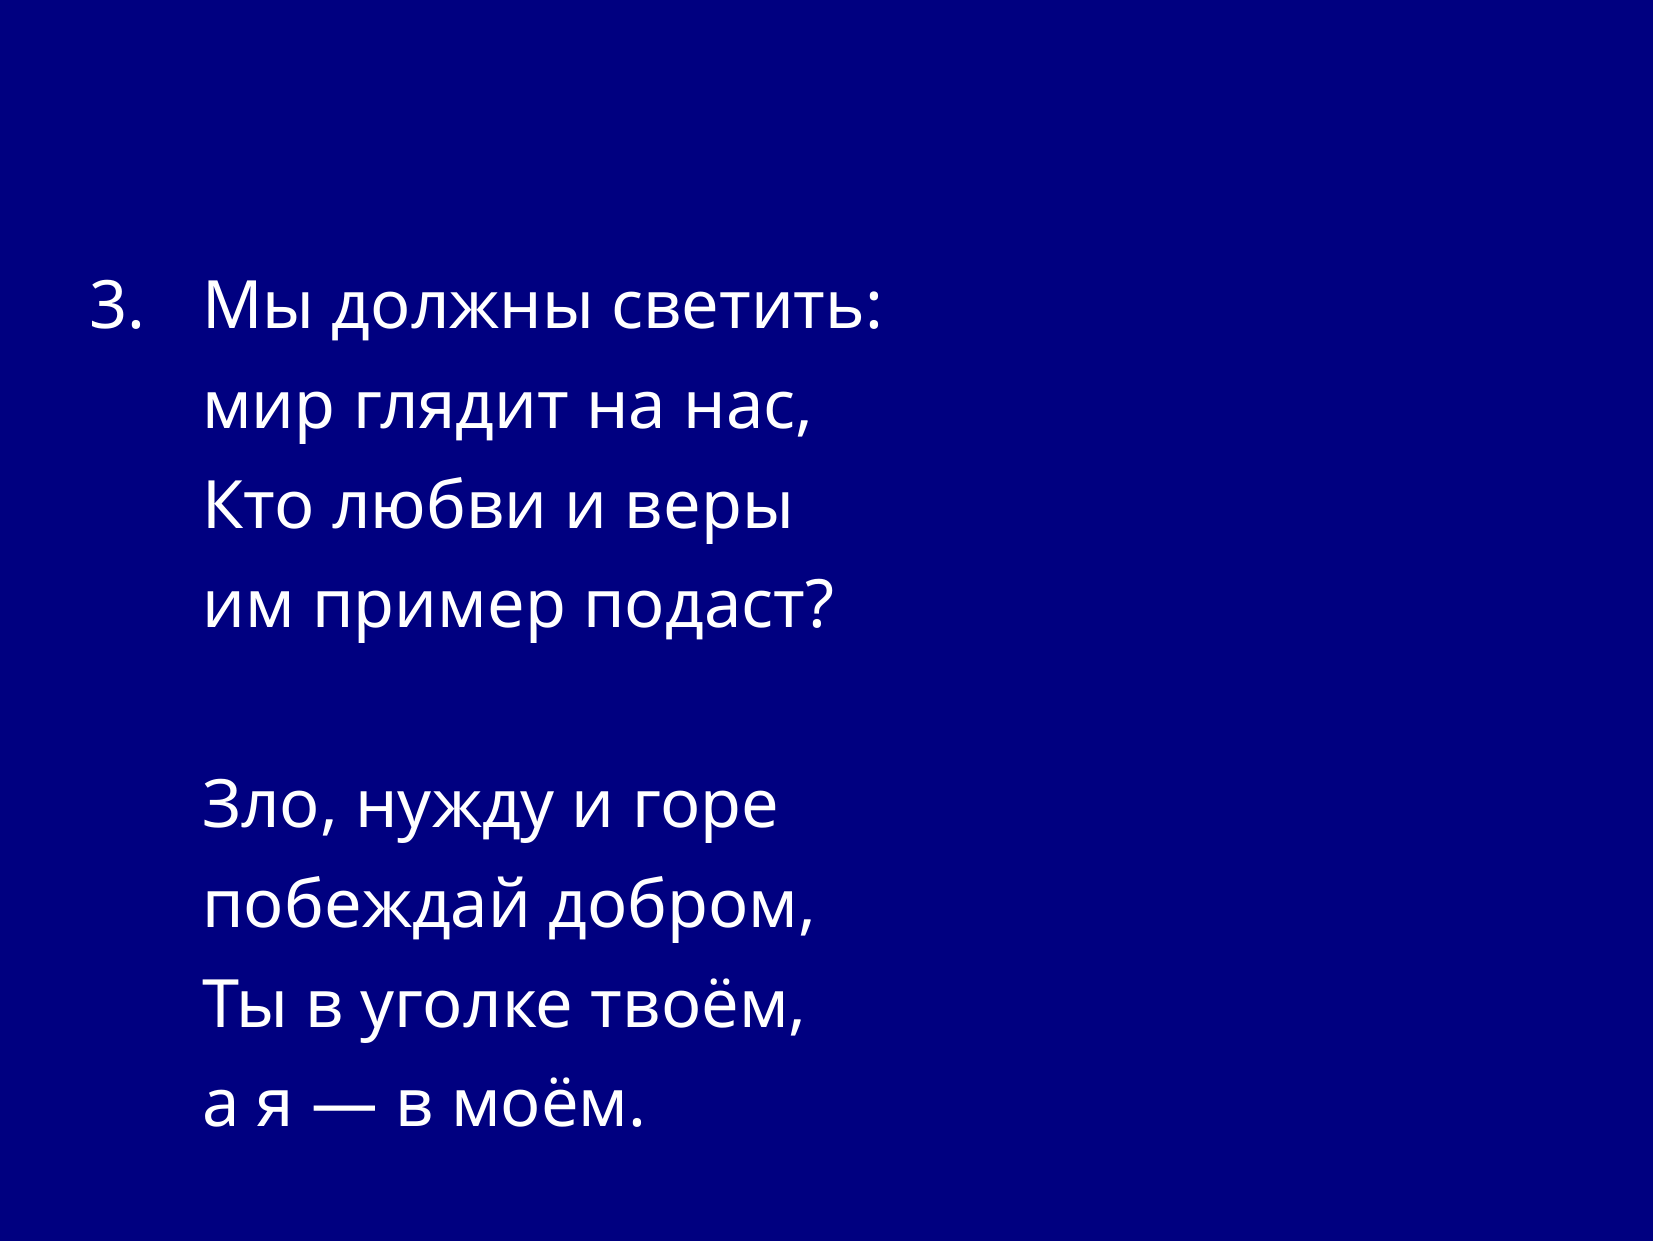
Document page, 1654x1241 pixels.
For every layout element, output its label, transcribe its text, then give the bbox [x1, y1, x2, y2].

text_box 3. Мы должны светить: мир глядит на нас, Кто любви и веры им пример подаст? Зло, нужду и горе побеждай добром, Ты в уголке твоём, а я — в моём. [75, 150, 1576, 1163]
